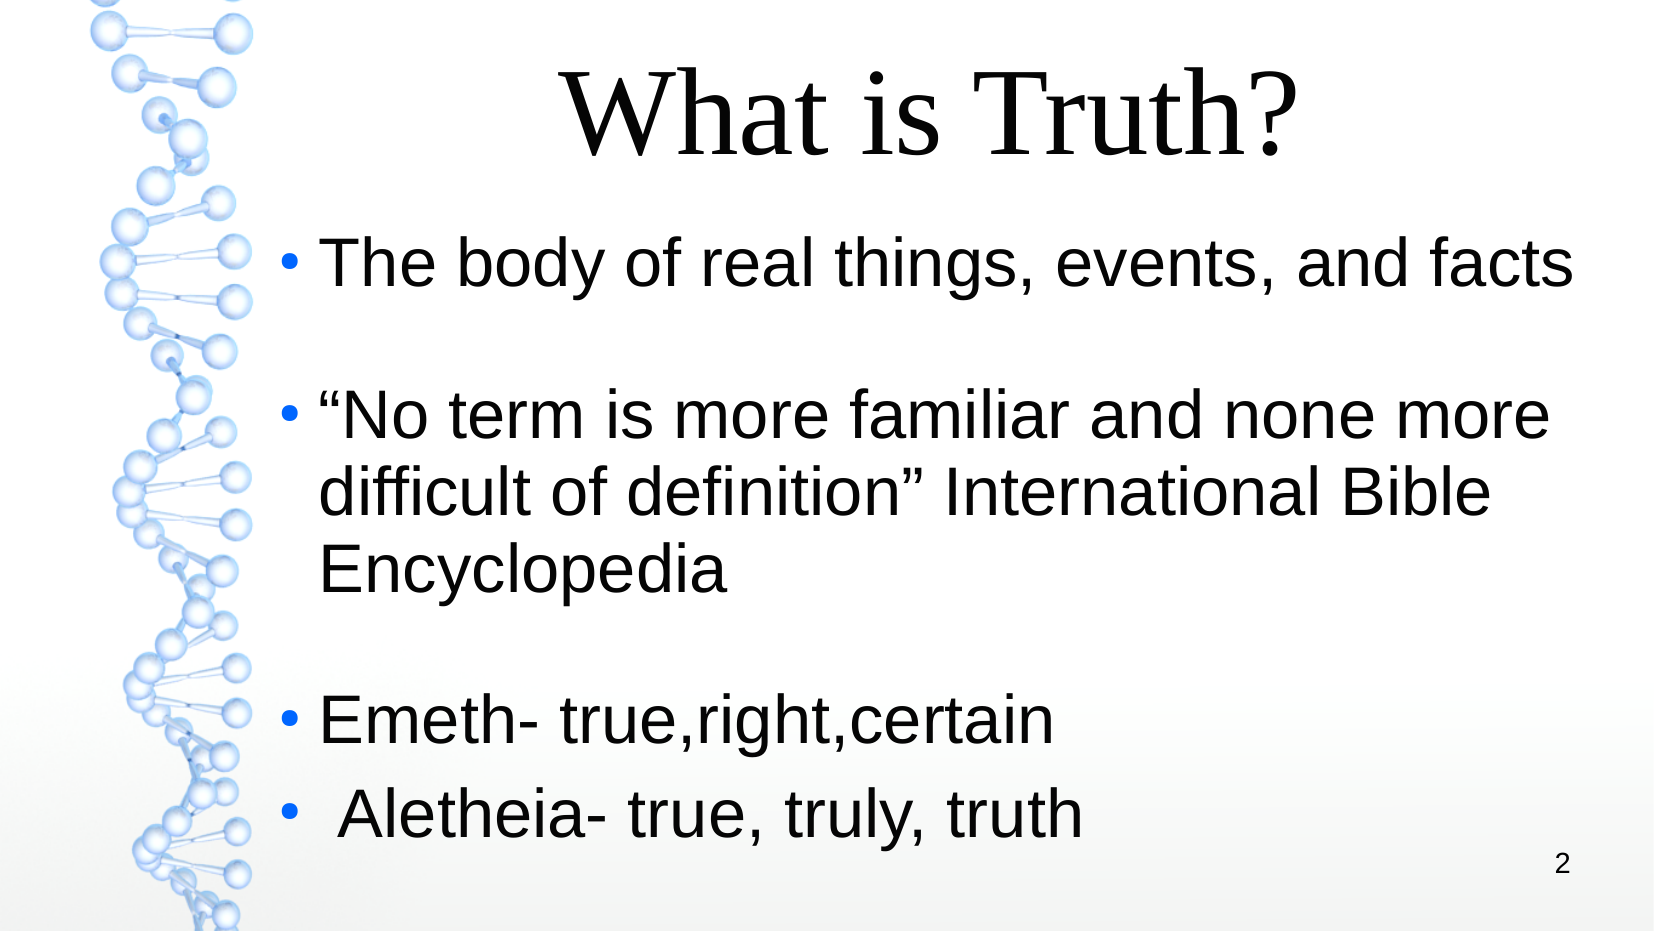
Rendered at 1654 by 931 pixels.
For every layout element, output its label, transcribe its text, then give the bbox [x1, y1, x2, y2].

list The body of real things, events, and facts “No term is more familiar and none more difficult of definition” International Bible Encyclopedia Emeth- true,right,certain Aletheia- true, truly, truth [265, 224, 1595, 901]
picture [0, 0, 1654, 931]
title What is Truth? [265, 35, 1595, 189]
